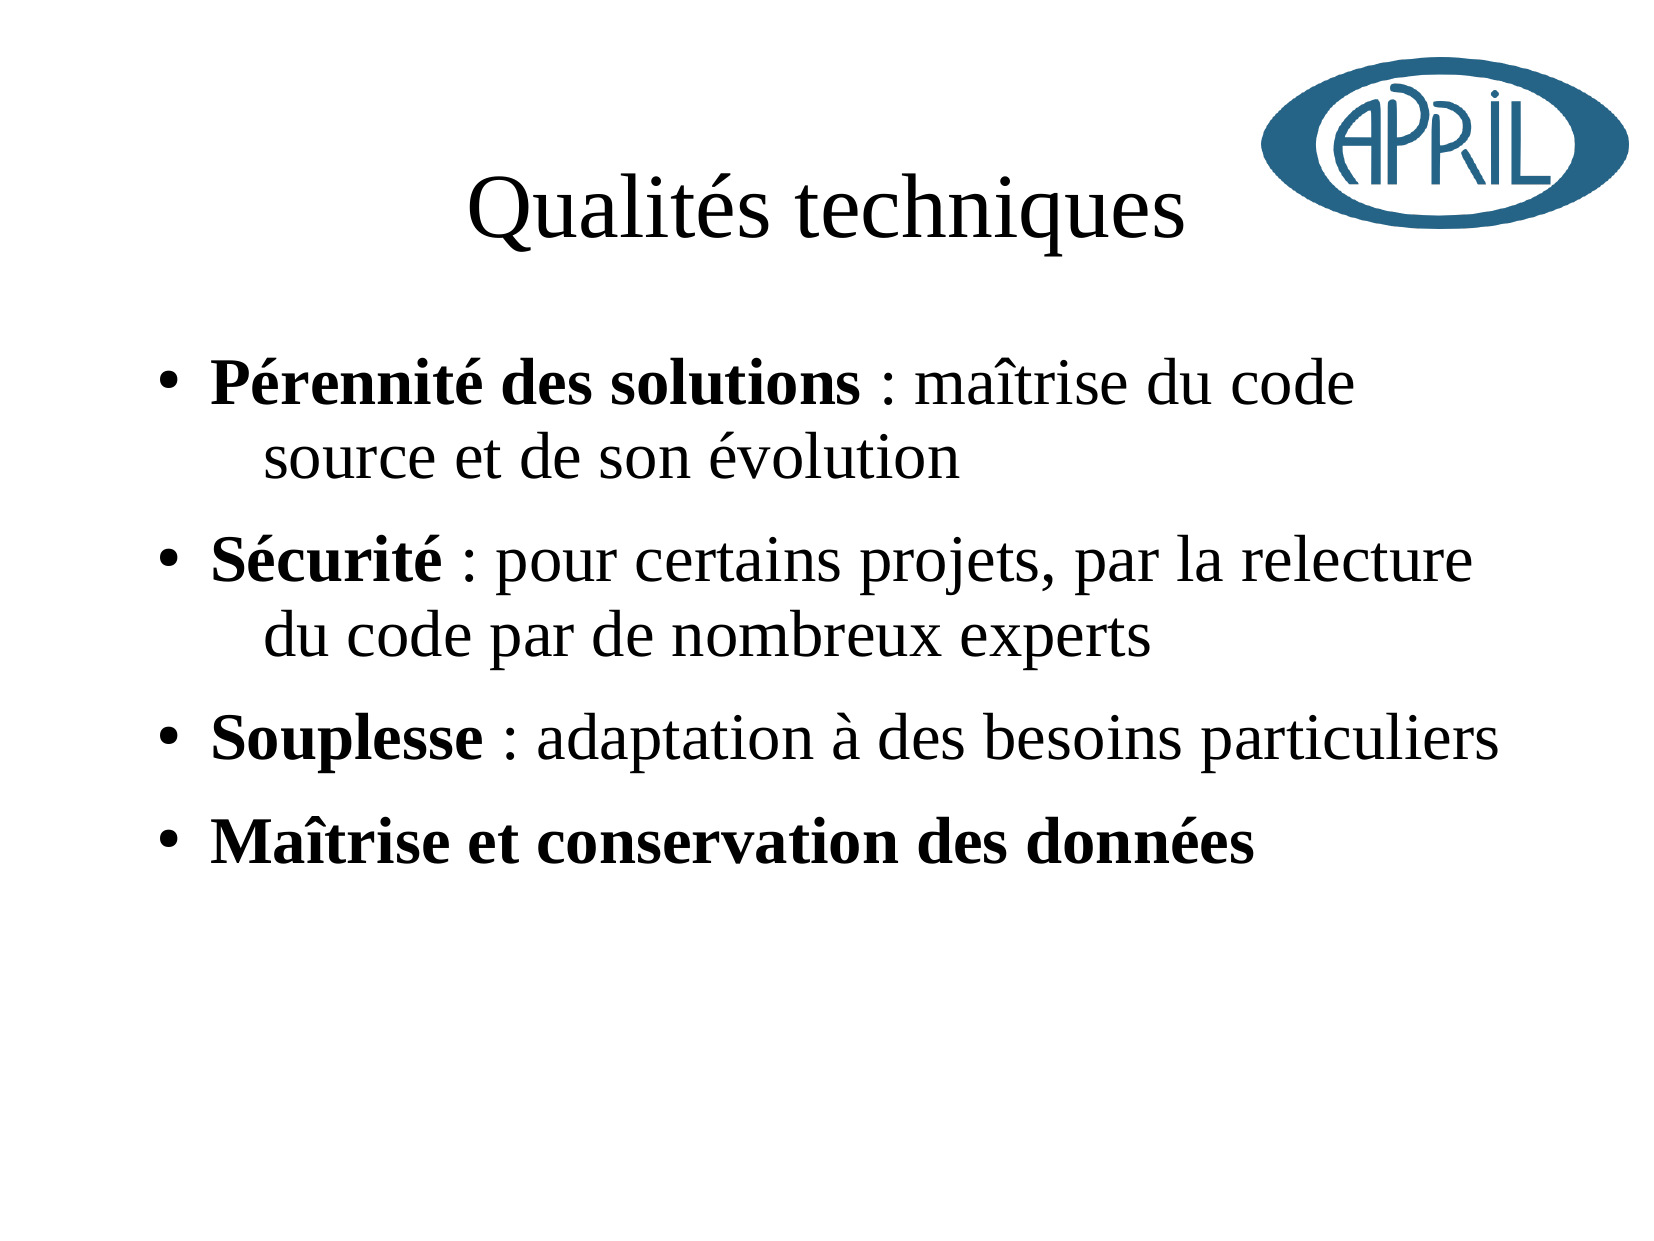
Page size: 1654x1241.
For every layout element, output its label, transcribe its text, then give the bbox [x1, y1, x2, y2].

picture [1261, 57, 1629, 229]
list Pérennité des solutions : maîtrise du code source et de son évolution Sécurité : pour certains projets, par la relecture du code par de nombreux experts Souplesse : adaptation à des besoins particuliers Maîtrise et conservation des données [121, 344, 1534, 1127]
title Qualités techniques [121, 102, 1534, 311]
